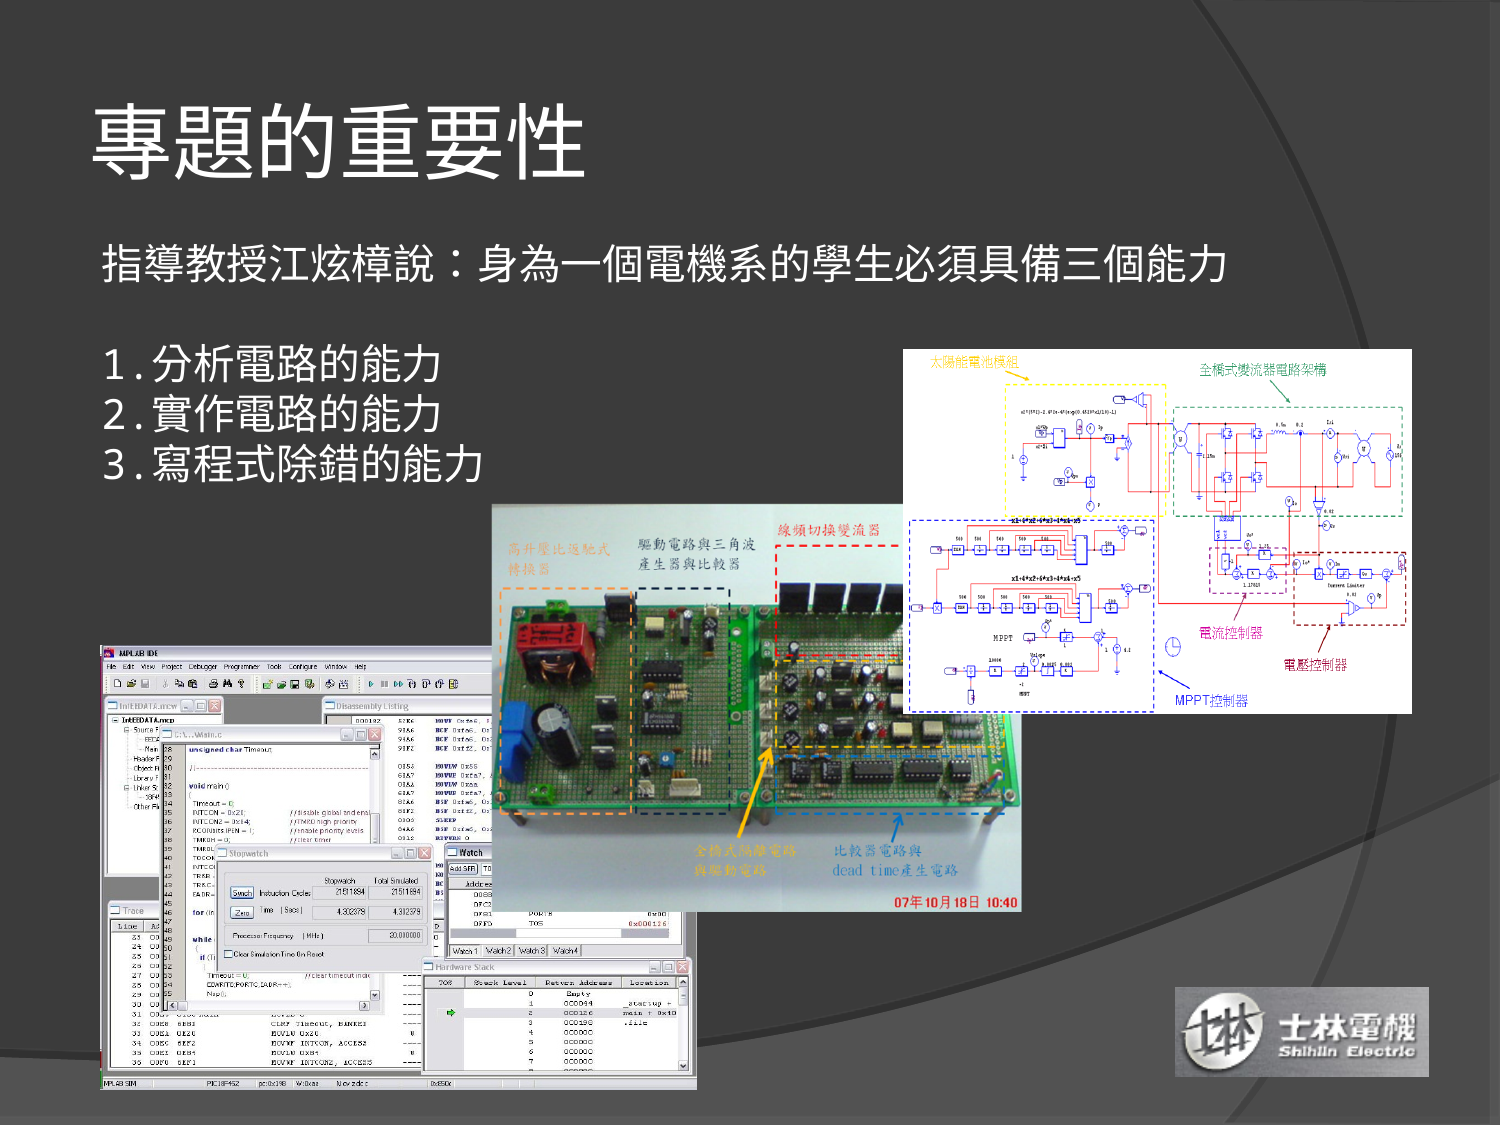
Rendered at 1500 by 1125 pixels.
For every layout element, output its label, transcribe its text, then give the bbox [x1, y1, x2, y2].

picture [1175, 987, 1429, 1077]
title 專題的重要性 [82, 46, 1433, 235]
picture [100, 349, 1412, 1090]
text_box 指導教授江炫樟說：身為一個電機系的學生必須具備三個能力 1.分析電路的能力 2.實作電路的能力 3.寫程式除錯的能力 [93, 222, 1237, 503]
